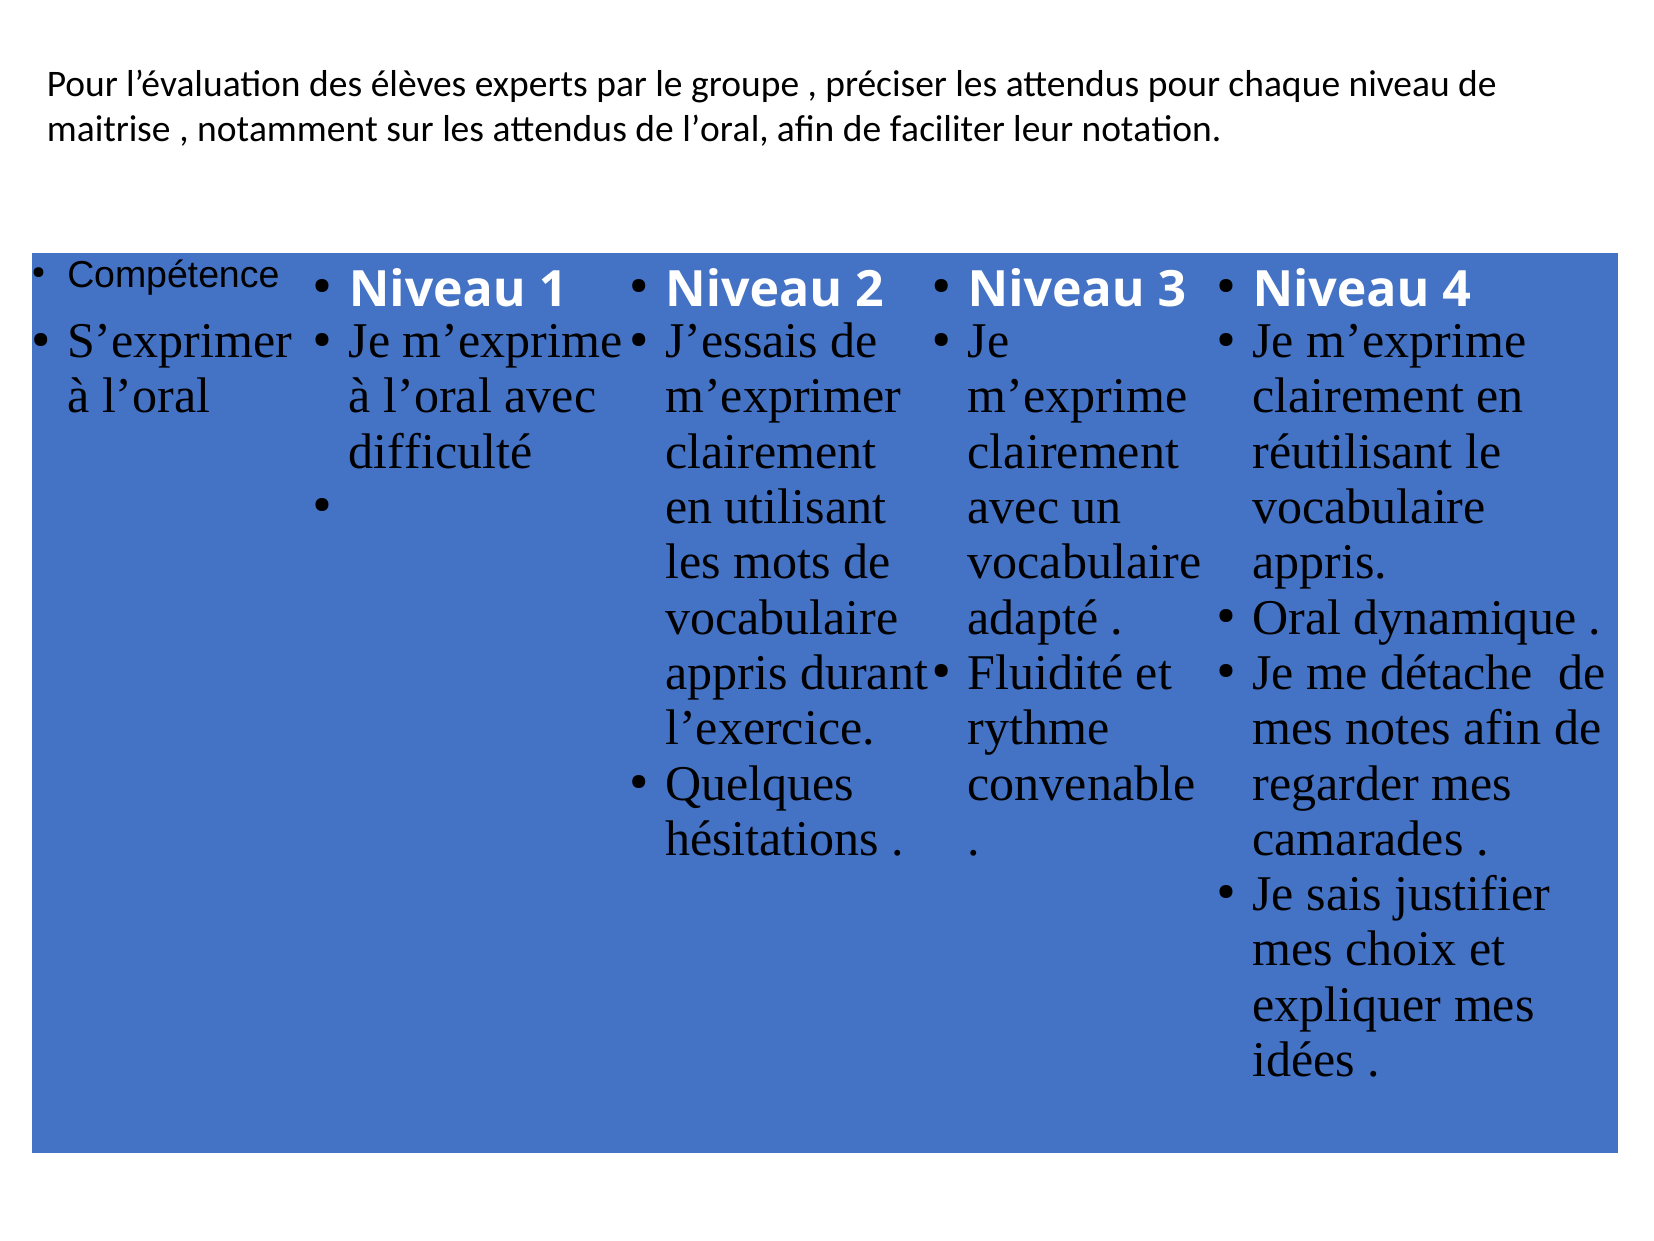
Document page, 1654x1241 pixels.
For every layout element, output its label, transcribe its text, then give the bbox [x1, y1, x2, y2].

table_cell J’essais de m’exprimer clairement en utilisant les mots de vocabulaire appris durant l’exercice. Quelques hésitations . [630, 313, 932, 1153]
table_cell S’exprimer à l’oral [32, 313, 313, 1153]
table_header Niveau 2 [630, 253, 932, 313]
table_cell Je m’exprime à l’oral avec difficulté [313, 313, 630, 1153]
table_cell Je m’exprime clairement avec un vocabulaire adapté . Fluidité et rythme convenable . [932, 313, 1217, 1153]
text_box Pour l’évaluation des élèves experts par le groupe , préciser les attendus pour chaque niveau de maitrise , notamment sur les attendus de l’oral, afin de faciliter leur notation. [31, 51, 1619, 203]
table_cell Je m’exprime clairement en réutilisant le vocabulaire appris. Oral dynamique . Je me détache de mes notes afin de regarder mes camarades . Je sais justifier mes choix et expliquer mes idées . [1217, 313, 1618, 1153]
table_header Niveau 3 [932, 253, 1217, 313]
table_header Niveau 4 [1217, 253, 1618, 313]
table_header Compétence [32, 253, 313, 313]
table_header Niveau 1 [313, 253, 630, 313]
